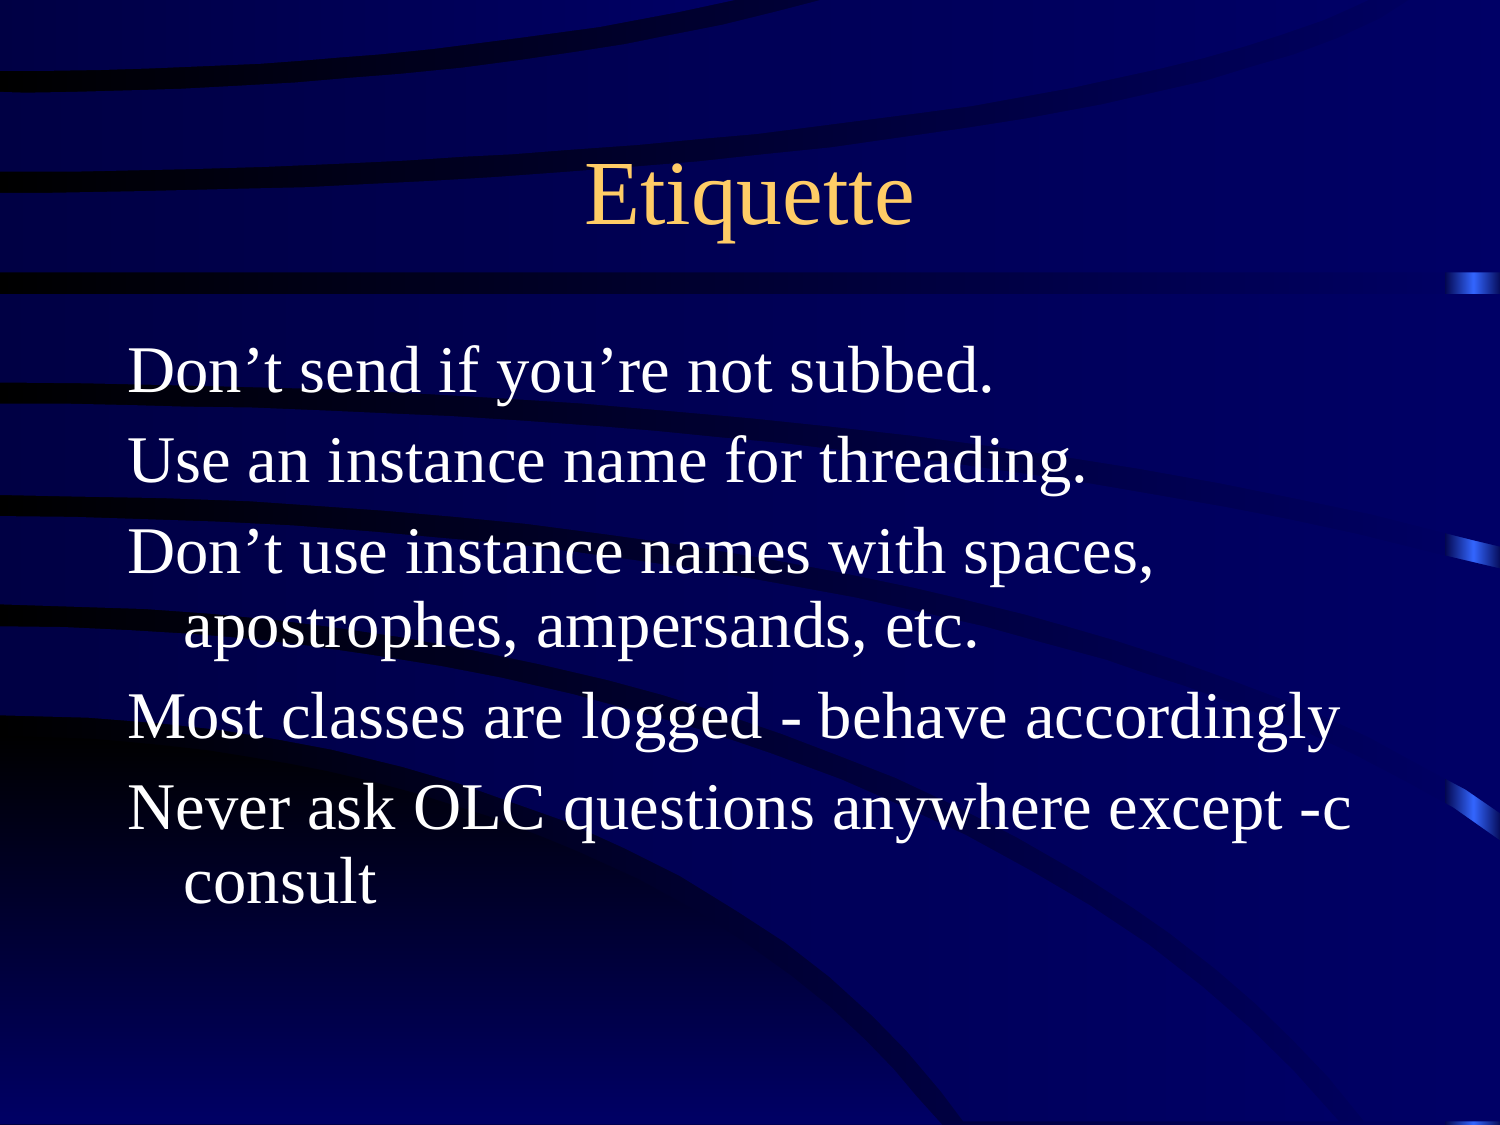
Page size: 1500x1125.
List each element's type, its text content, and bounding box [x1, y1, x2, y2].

list Don’t send if you’re not subbed. Use an instance name for threading. Don’t use instance names with spaces, apostrophes, ampersands, etc. Most classes are logged - behave accordingly Never ask OLC questions anywhere except -c consult [112, 324, 1388, 1001]
title Etiquette [112, 99, 1388, 288]
